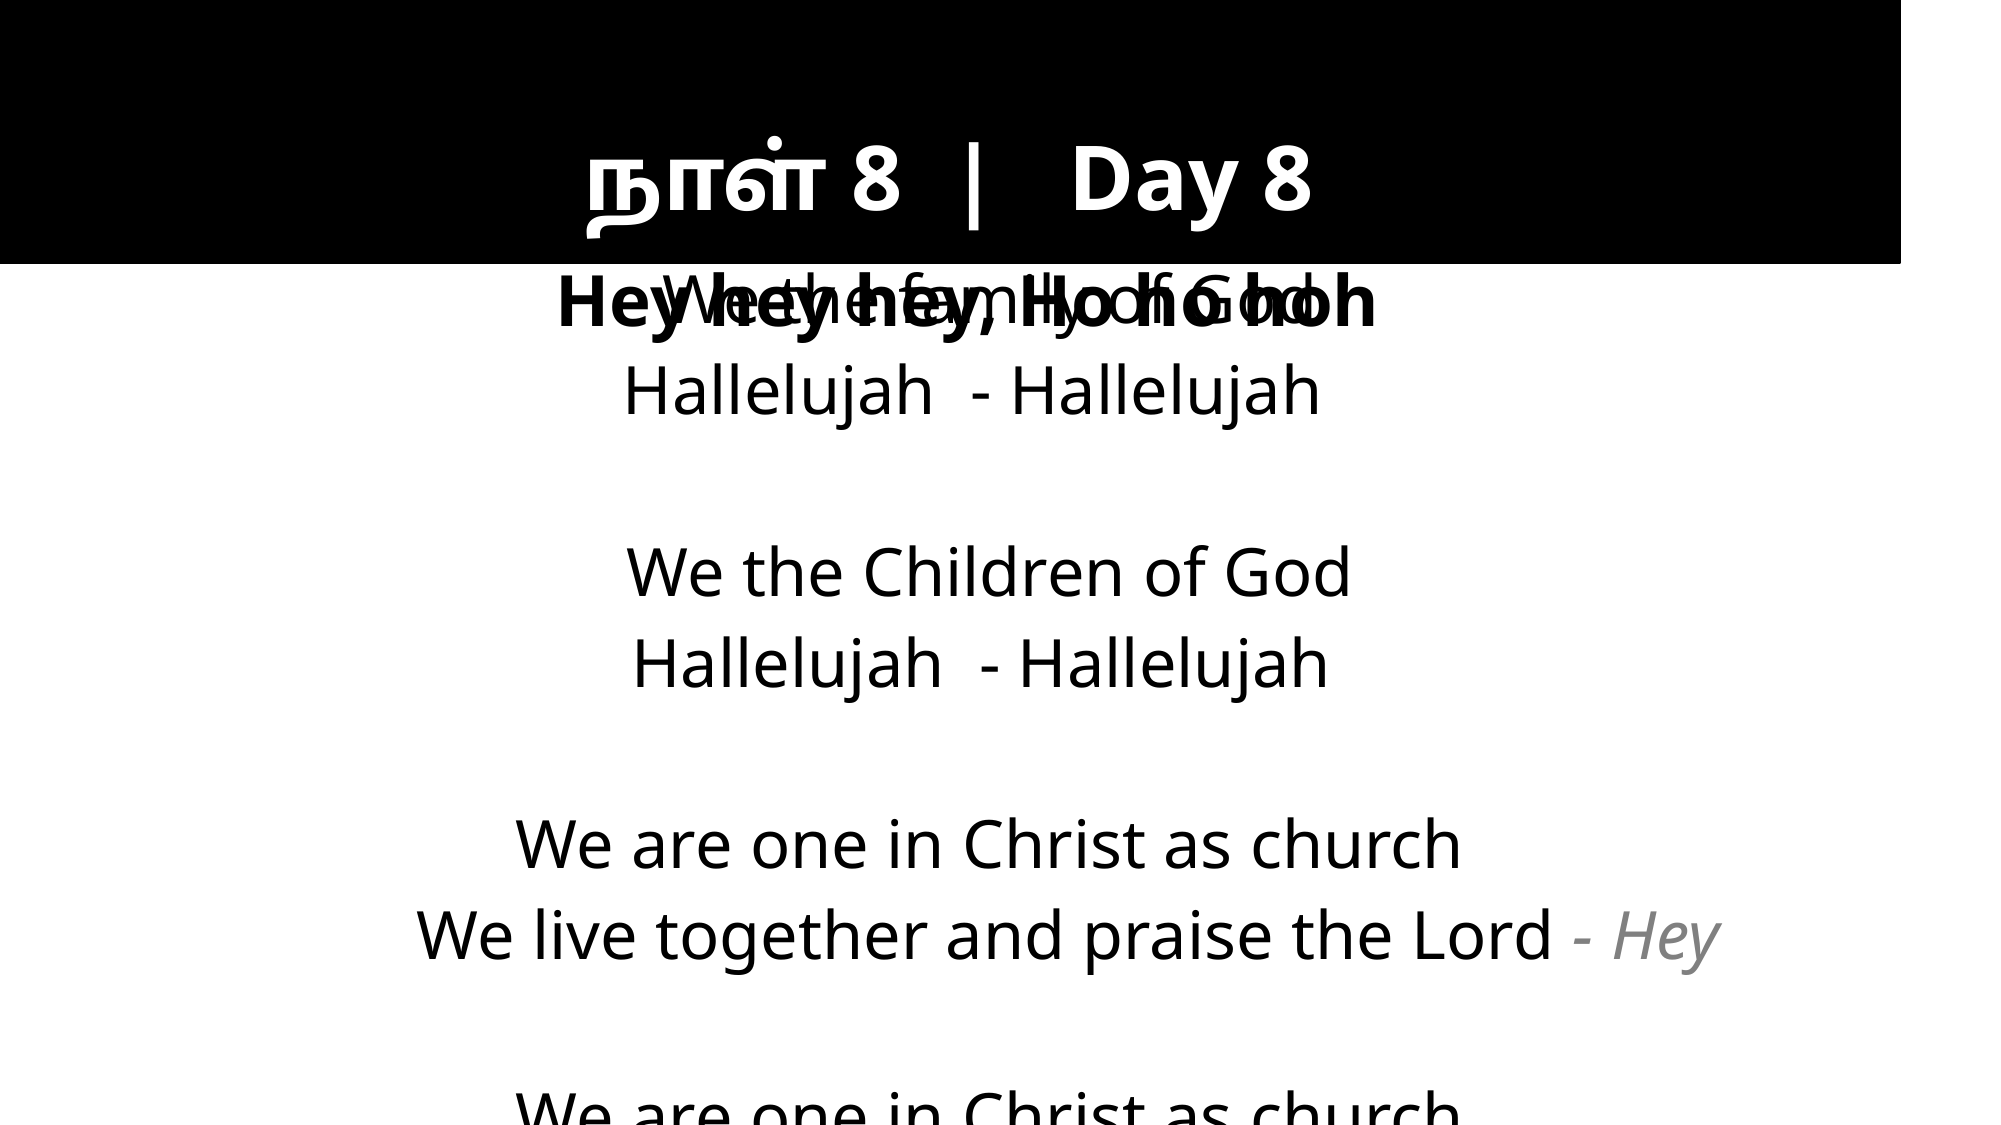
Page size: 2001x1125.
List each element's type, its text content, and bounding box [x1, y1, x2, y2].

subtitle We the family of God Hallelujah - Hallelujah We the Children of God Hallelujah - Hallelujah We are one in Christ as church We live together and praise the Lord - Hey We are one in Christ as church We Pray together and praise the Lord - Hey [0, 227, 1984, 1125]
text_box Hey hey hey, Ho ho hoh [541, 263, 1394, 335]
text_box நாள் 8 | Day 8 [0, 0, 1900, 264]
